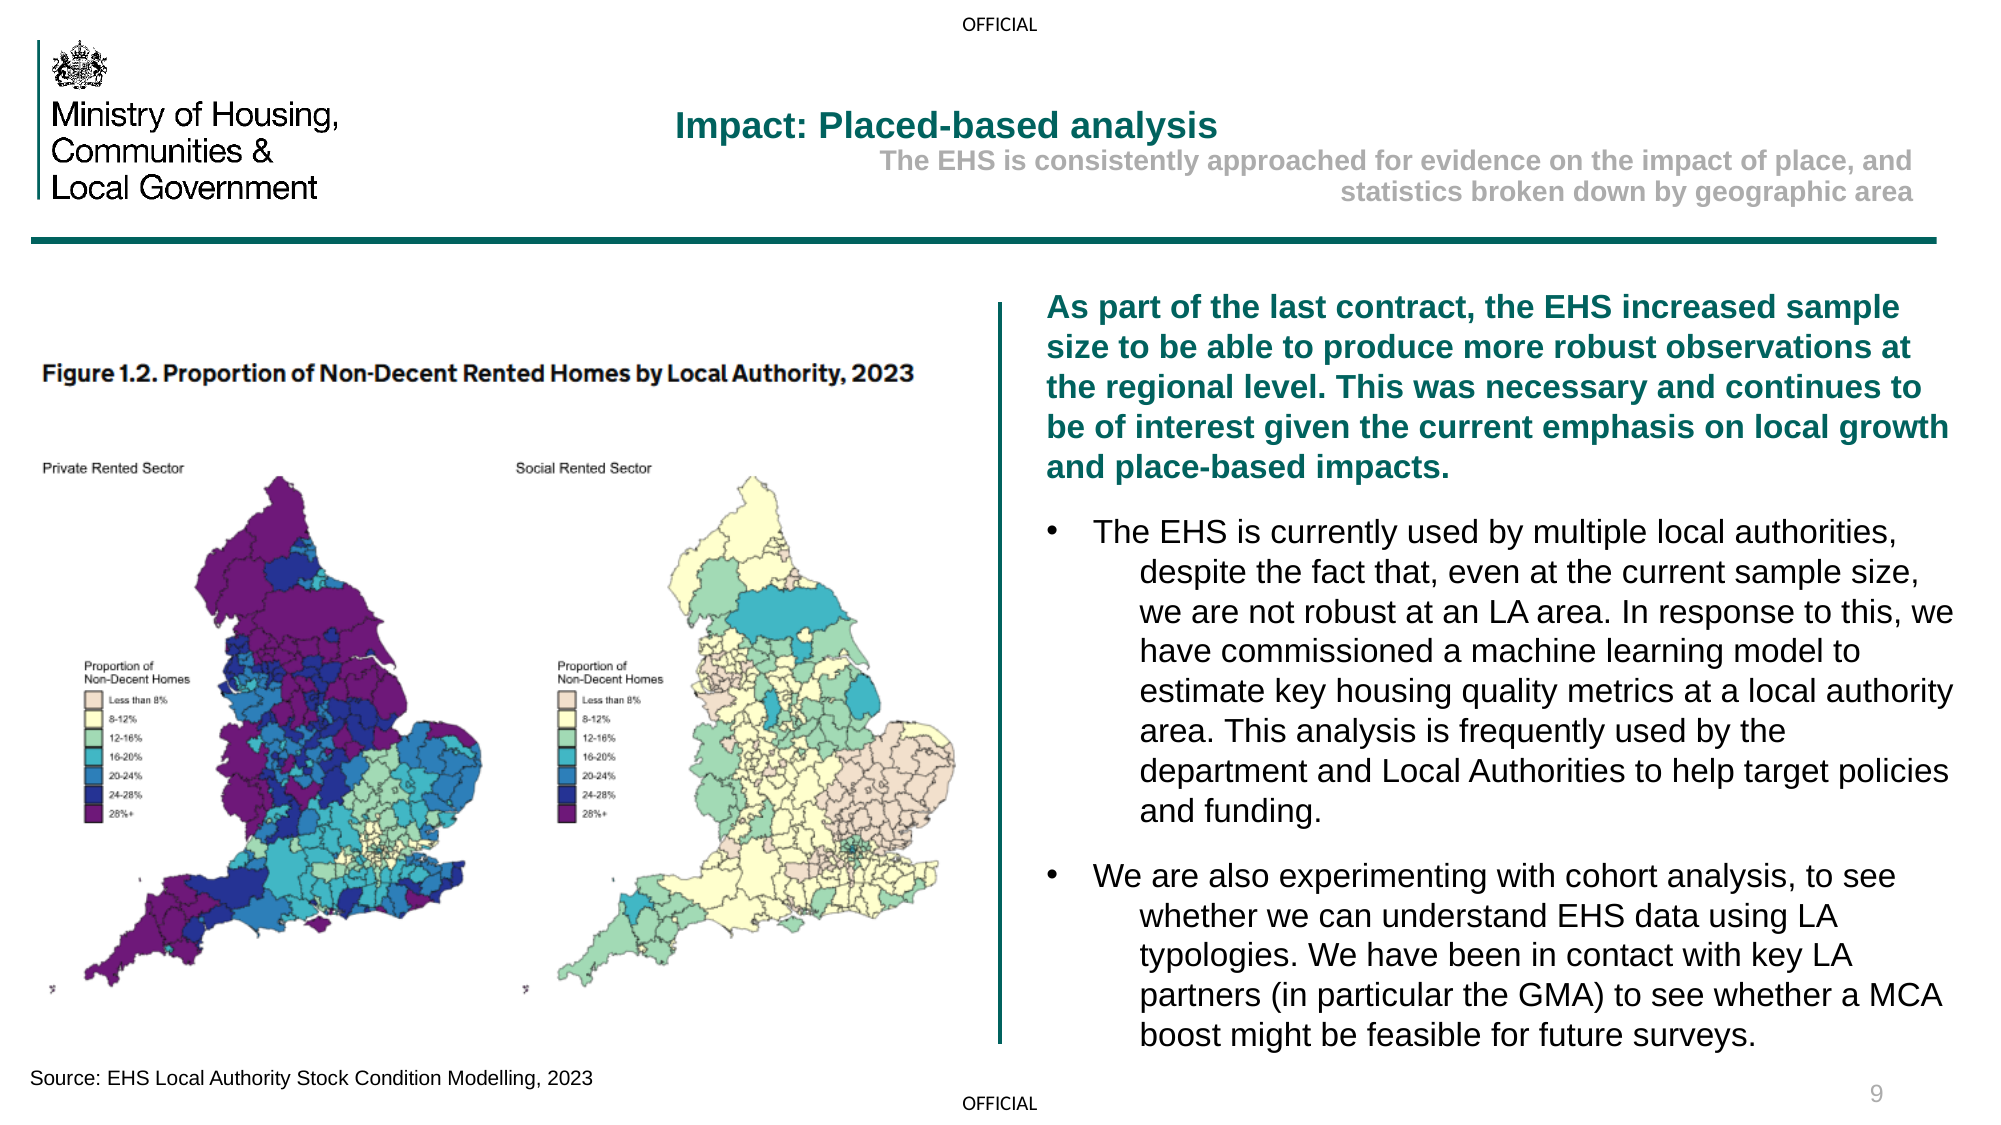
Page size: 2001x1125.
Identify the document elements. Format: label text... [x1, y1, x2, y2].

list As part of the last contract, the EHS increased sample size to be able to produce more robust observations at the regional level. This was necessary and continues to be of interest given the current emphasis on local growth and place-based impacts. The EHS is currently used by multiple local authorities, despite the fact that, even at the current sample size, we are not robust at an LA area. In response to this, we have commissioned a machine learning model to estimate key housing quality metrics at a local authority area. This analysis is frequently used by the department and Local Authorities to help target policies and funding. We are also experimenting with cohort analysis, to see whether we can understand EHS data using LA typologies. We have been in contact with key LA partners (in particular the GMA) to see whether a MCA boost might be feasible for future surveys. [1046, 285, 1963, 1023]
text_box [1869, 1077, 1963, 1108]
picture [28, 354, 972, 1036]
title Impact: Placed-based analysis [675, 105, 1924, 147]
text_box Source: EHS Local Authority Stock Condition Modelling, 2023 [14, 1056, 610, 1098]
list The EHS is consistently approached for evidence on the impact of place, and statistics broken down by geographic area [879, 147, 1924, 208]
